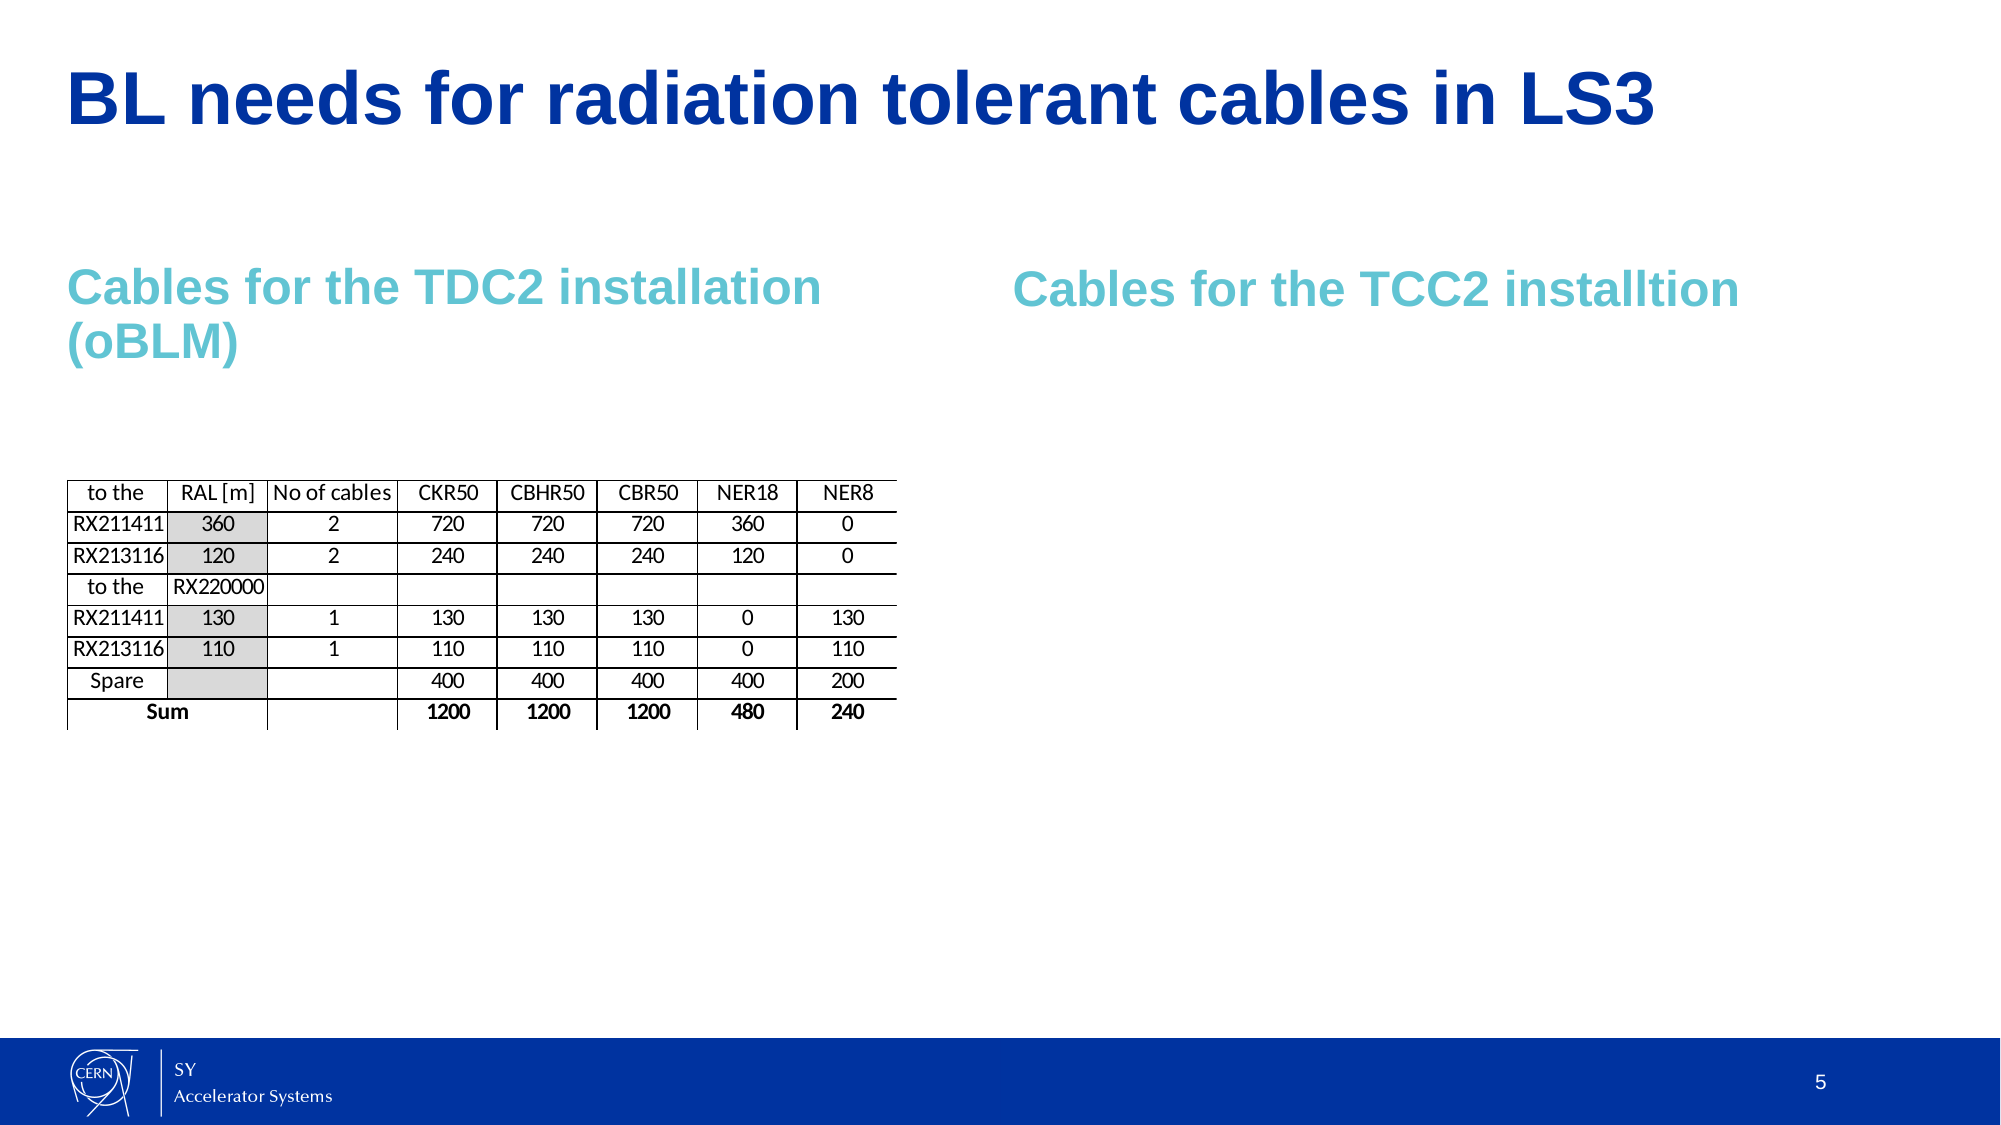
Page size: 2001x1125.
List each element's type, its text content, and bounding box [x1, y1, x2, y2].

title BL needs for radiation tolerant cables in LS3 [66, 59, 1934, 238]
list Cables for the TCC2 installtion [1012, 263, 1934, 371]
chart [66, 479, 899, 732]
text_box 4 [1815, 1051, 1927, 1112]
list Cables for the TDC2 installation (oBLM) [66, 261, 989, 371]
